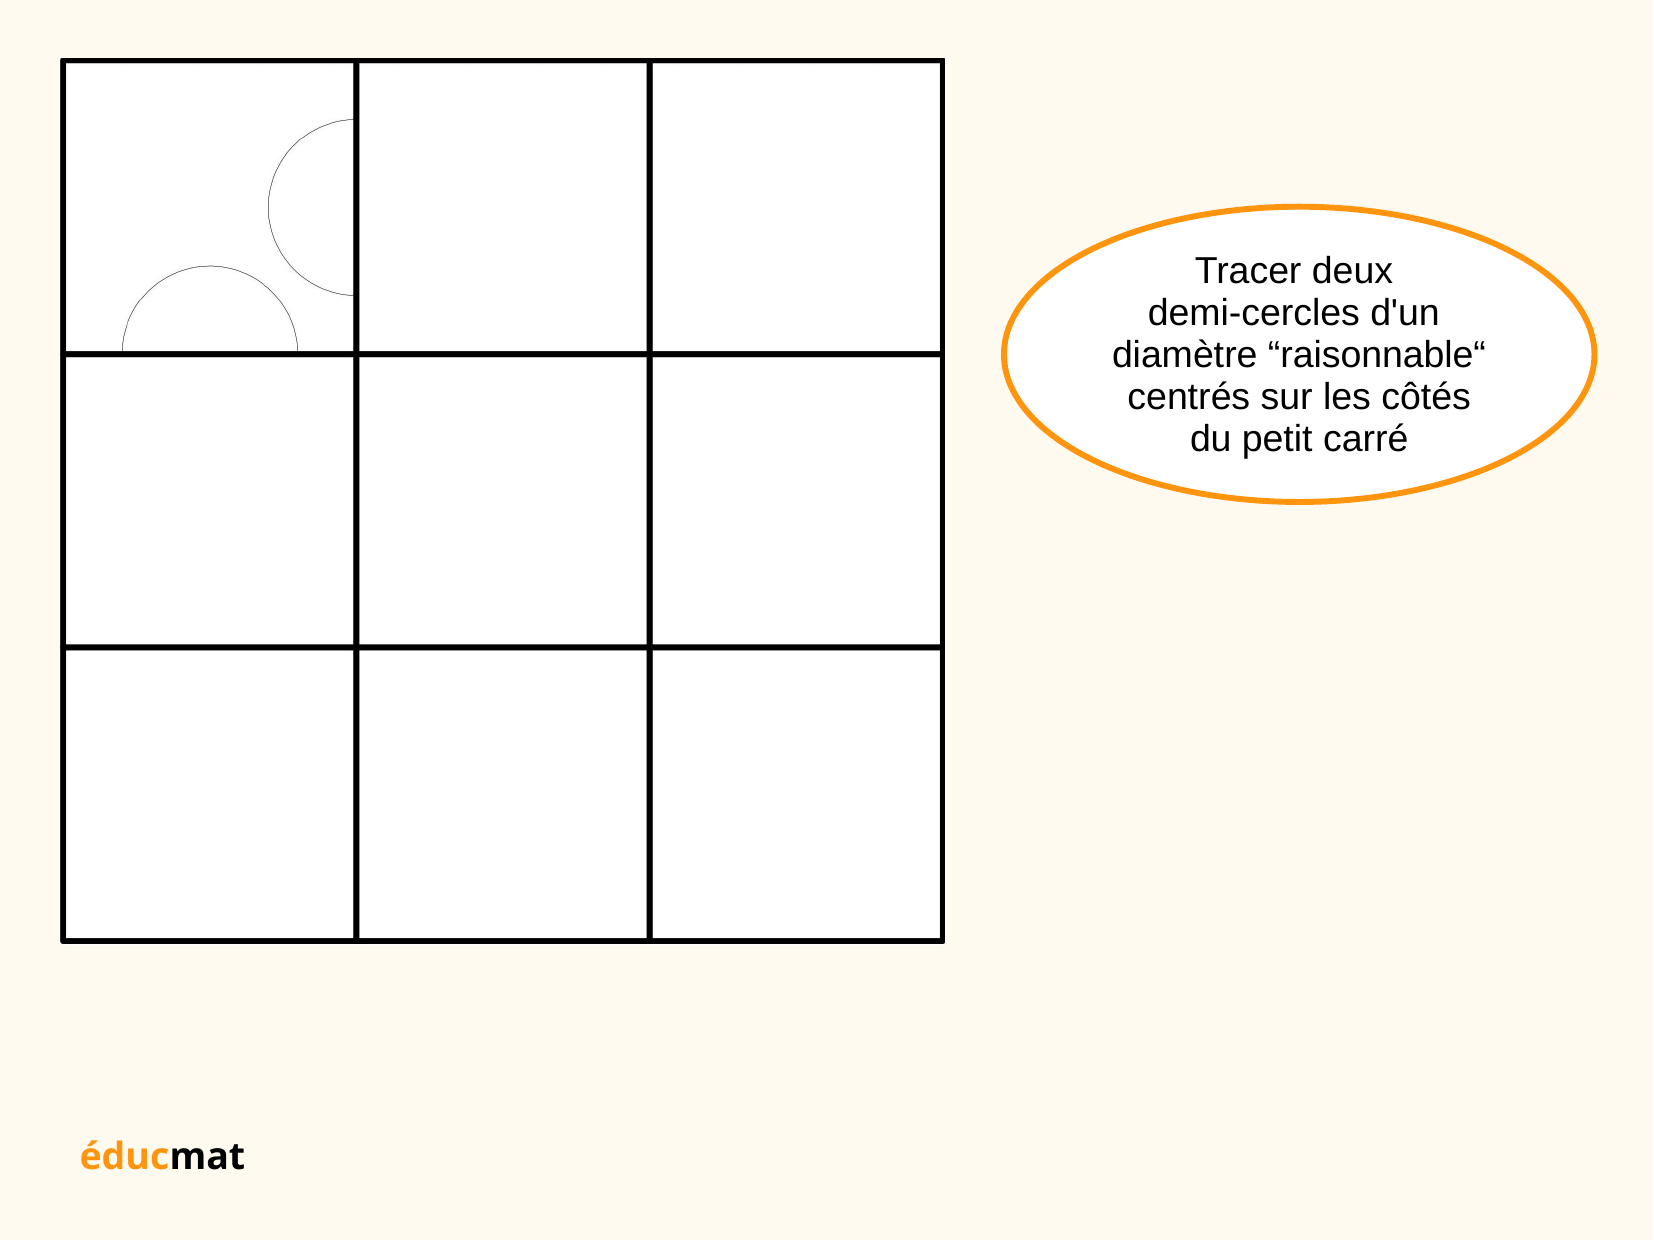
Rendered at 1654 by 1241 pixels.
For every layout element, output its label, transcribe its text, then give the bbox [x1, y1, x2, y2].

text_box Tracer deux demi-cercles d'un diamètre “raisonnable“ centrés sur les côtés du petit carré [1003, 206, 1595, 502]
text_box éducmat [59, 1122, 266, 1183]
picture [59, 58, 945, 945]
